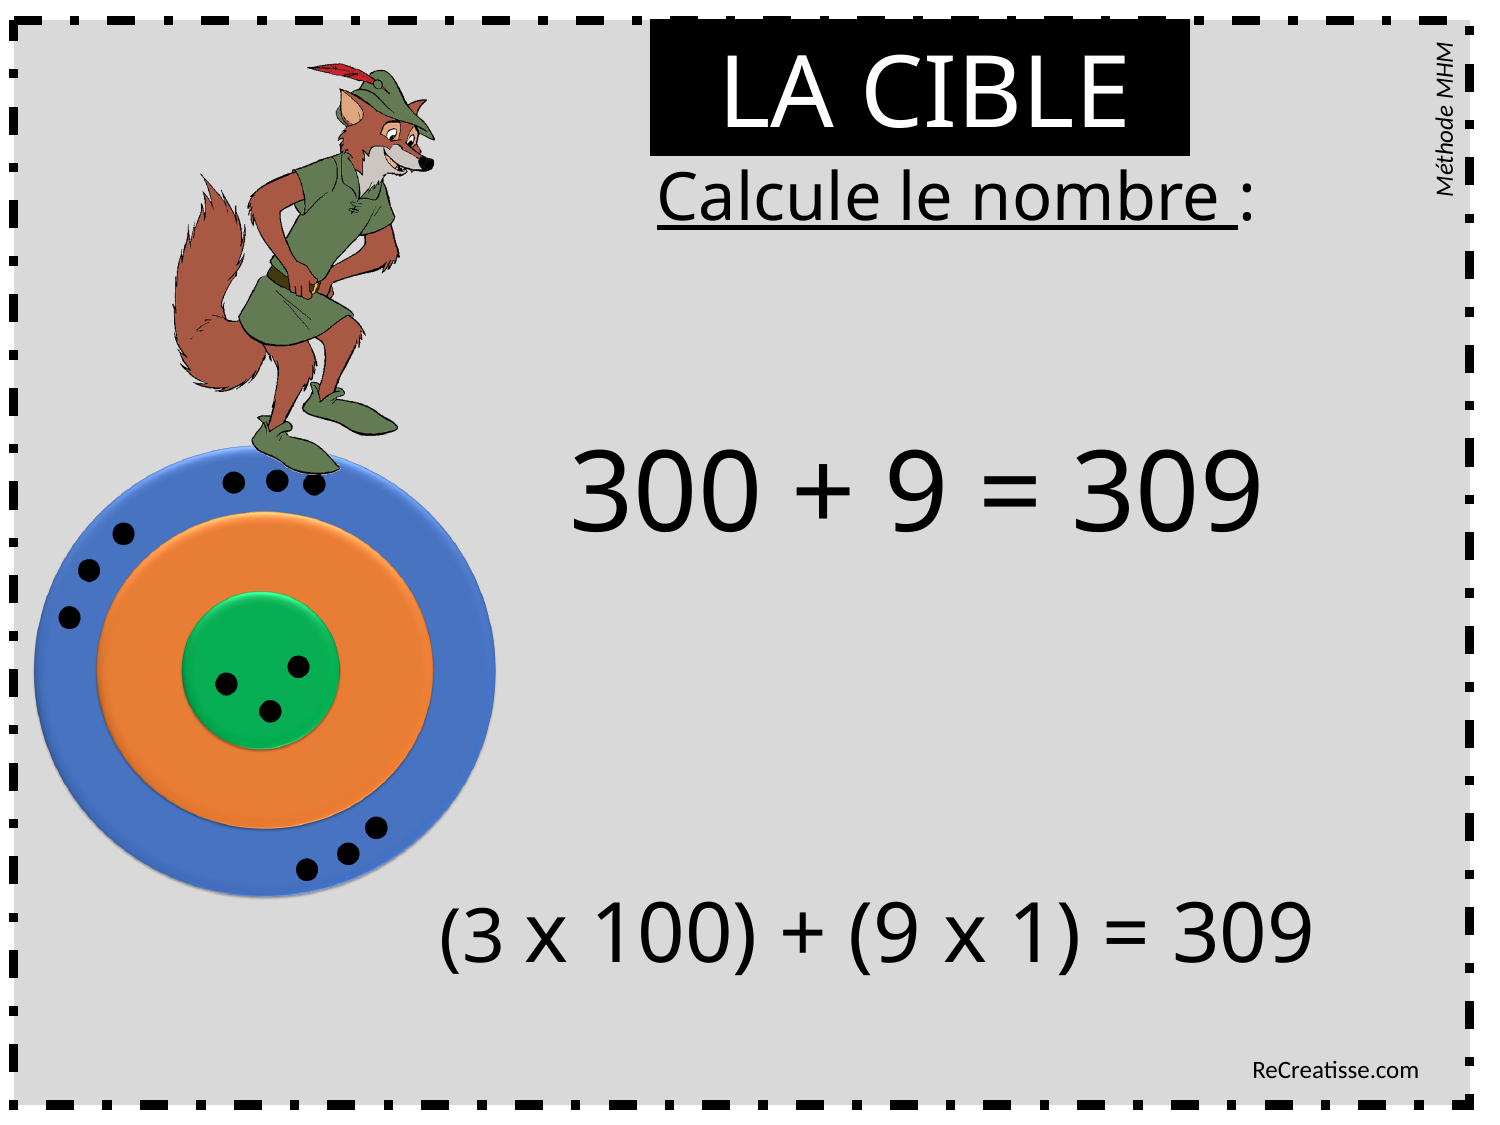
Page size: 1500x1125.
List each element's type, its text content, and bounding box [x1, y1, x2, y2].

text_box Calcule le nombre : [642, 146, 1271, 241]
text_box 300 + 9 = 309 [555, 411, 1280, 561]
text_box ReCreatisse.com [1237, 1046, 1435, 1092]
text_box Méthode MHM [1420, 27, 1465, 212]
text_box [14, 20, 1470, 1105]
text_box LA CIBLE [651, 20, 1189, 146]
picture [30, 52, 499, 902]
text_box (3 x 100) + (9 x 1) = 309 [425, 871, 1330, 986]
